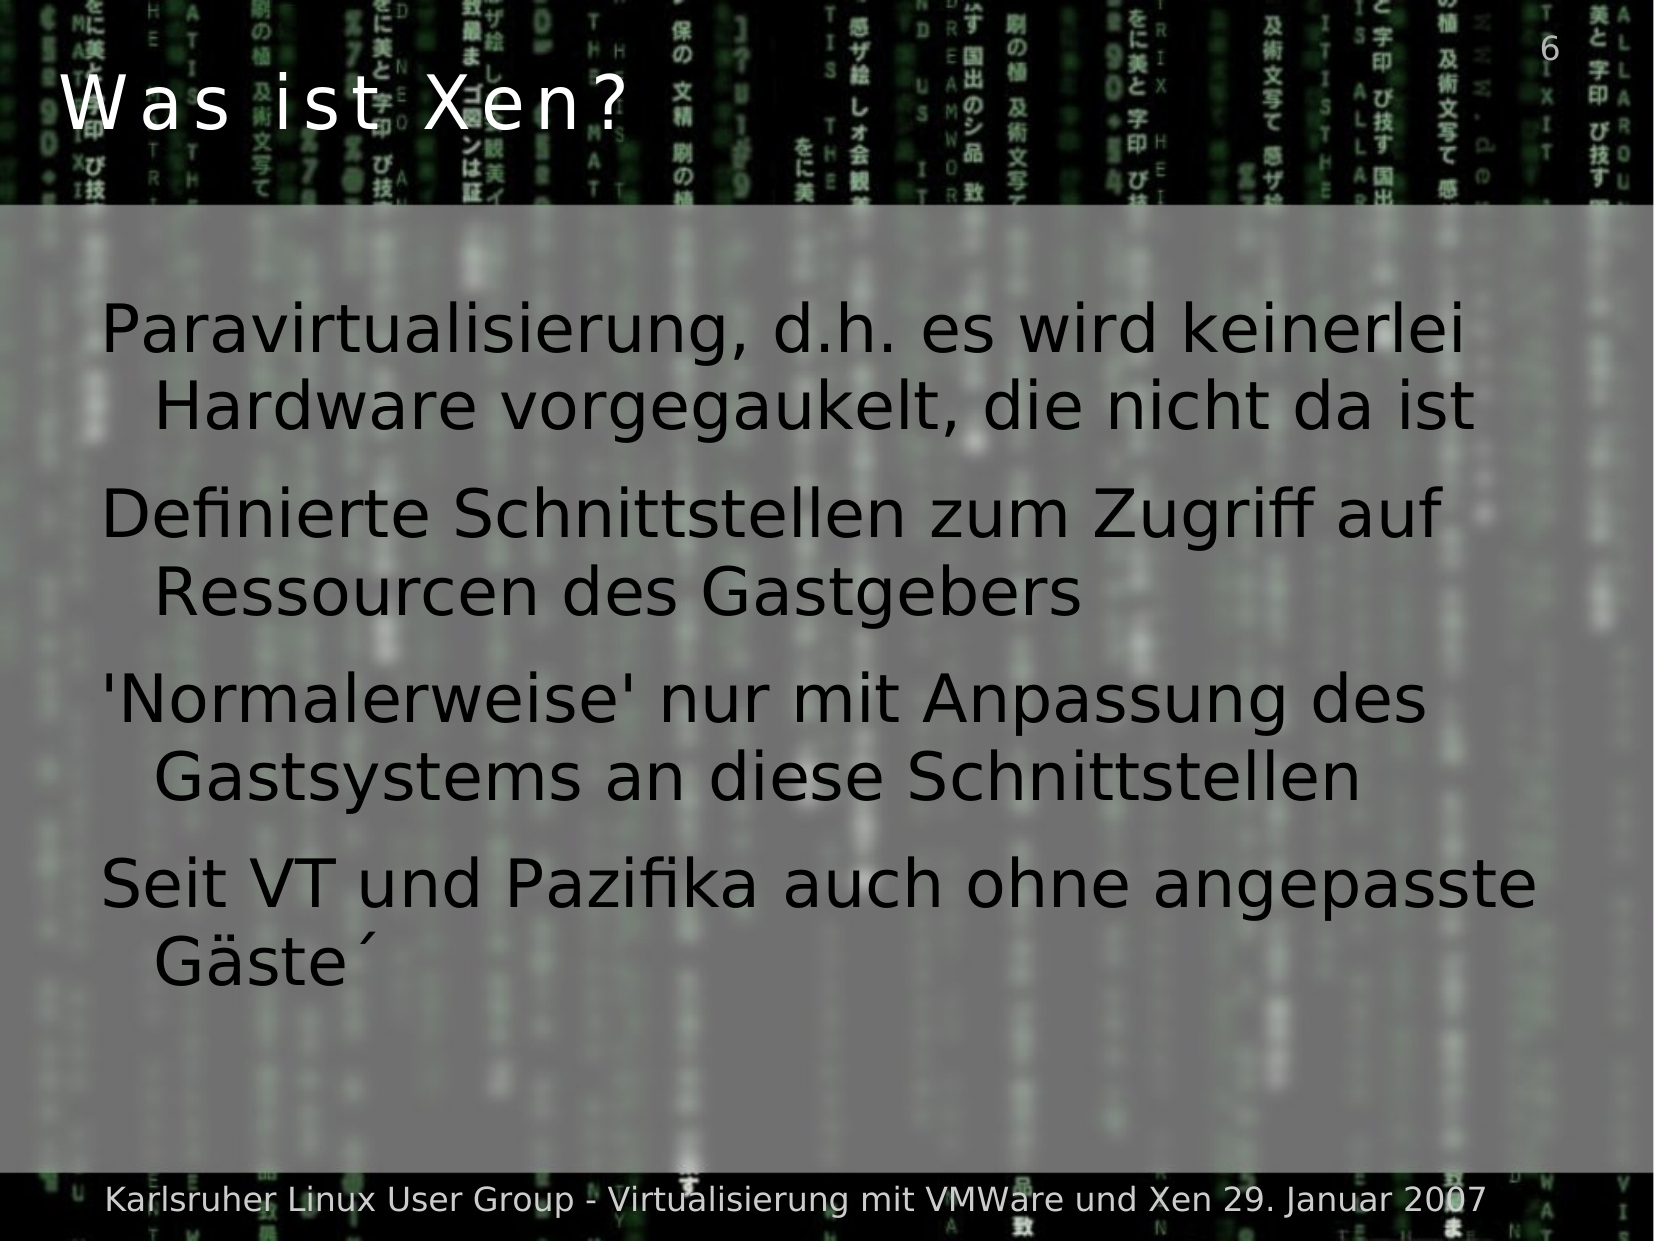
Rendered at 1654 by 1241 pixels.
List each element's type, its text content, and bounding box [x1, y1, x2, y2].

list Paravirtualisierung, d.h. es wird keinerlei Hardware vorgegaukelt, die nicht da ist Definierte Schnittstellen zum Zugriff auf Ressourcen des Gastgebers 'Normalerweise' nur mit Anpassung des Gastsystems an diese Schnittstellen Seit VT und Pazifika auch ohne angepasste Gäste´ [82, 290, 1571, 1094]
picture [0, 0, 1654, 1241]
title Was ist Xen? [59, 29, 1270, 178]
